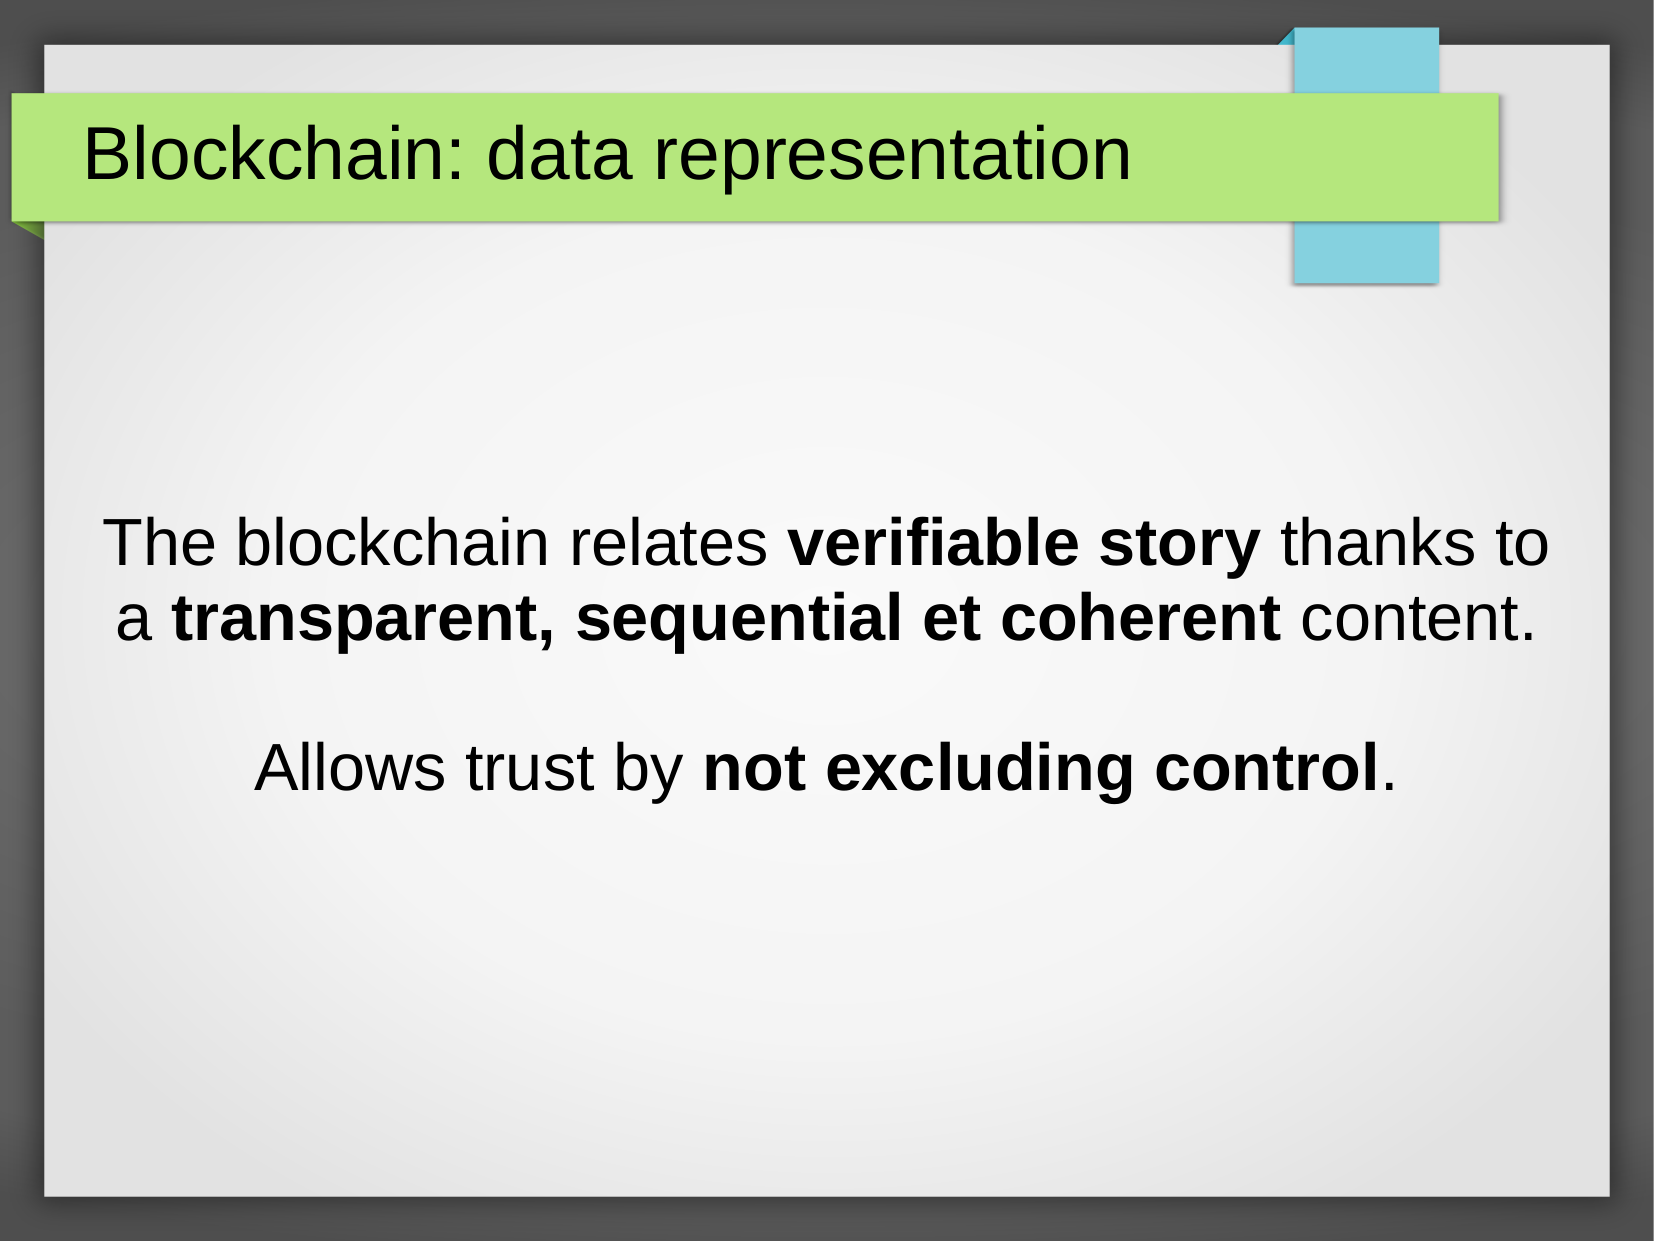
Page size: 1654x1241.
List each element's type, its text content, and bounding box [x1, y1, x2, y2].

subtitle The blockchain relates verifiable story thanks to a transparent, sequential et coherent content. Allows trust by not excluding control. [82, 295, 1571, 1015]
title Blockchain: data representation [82, 94, 1512, 213]
picture [0, 0, 1654, 1241]
